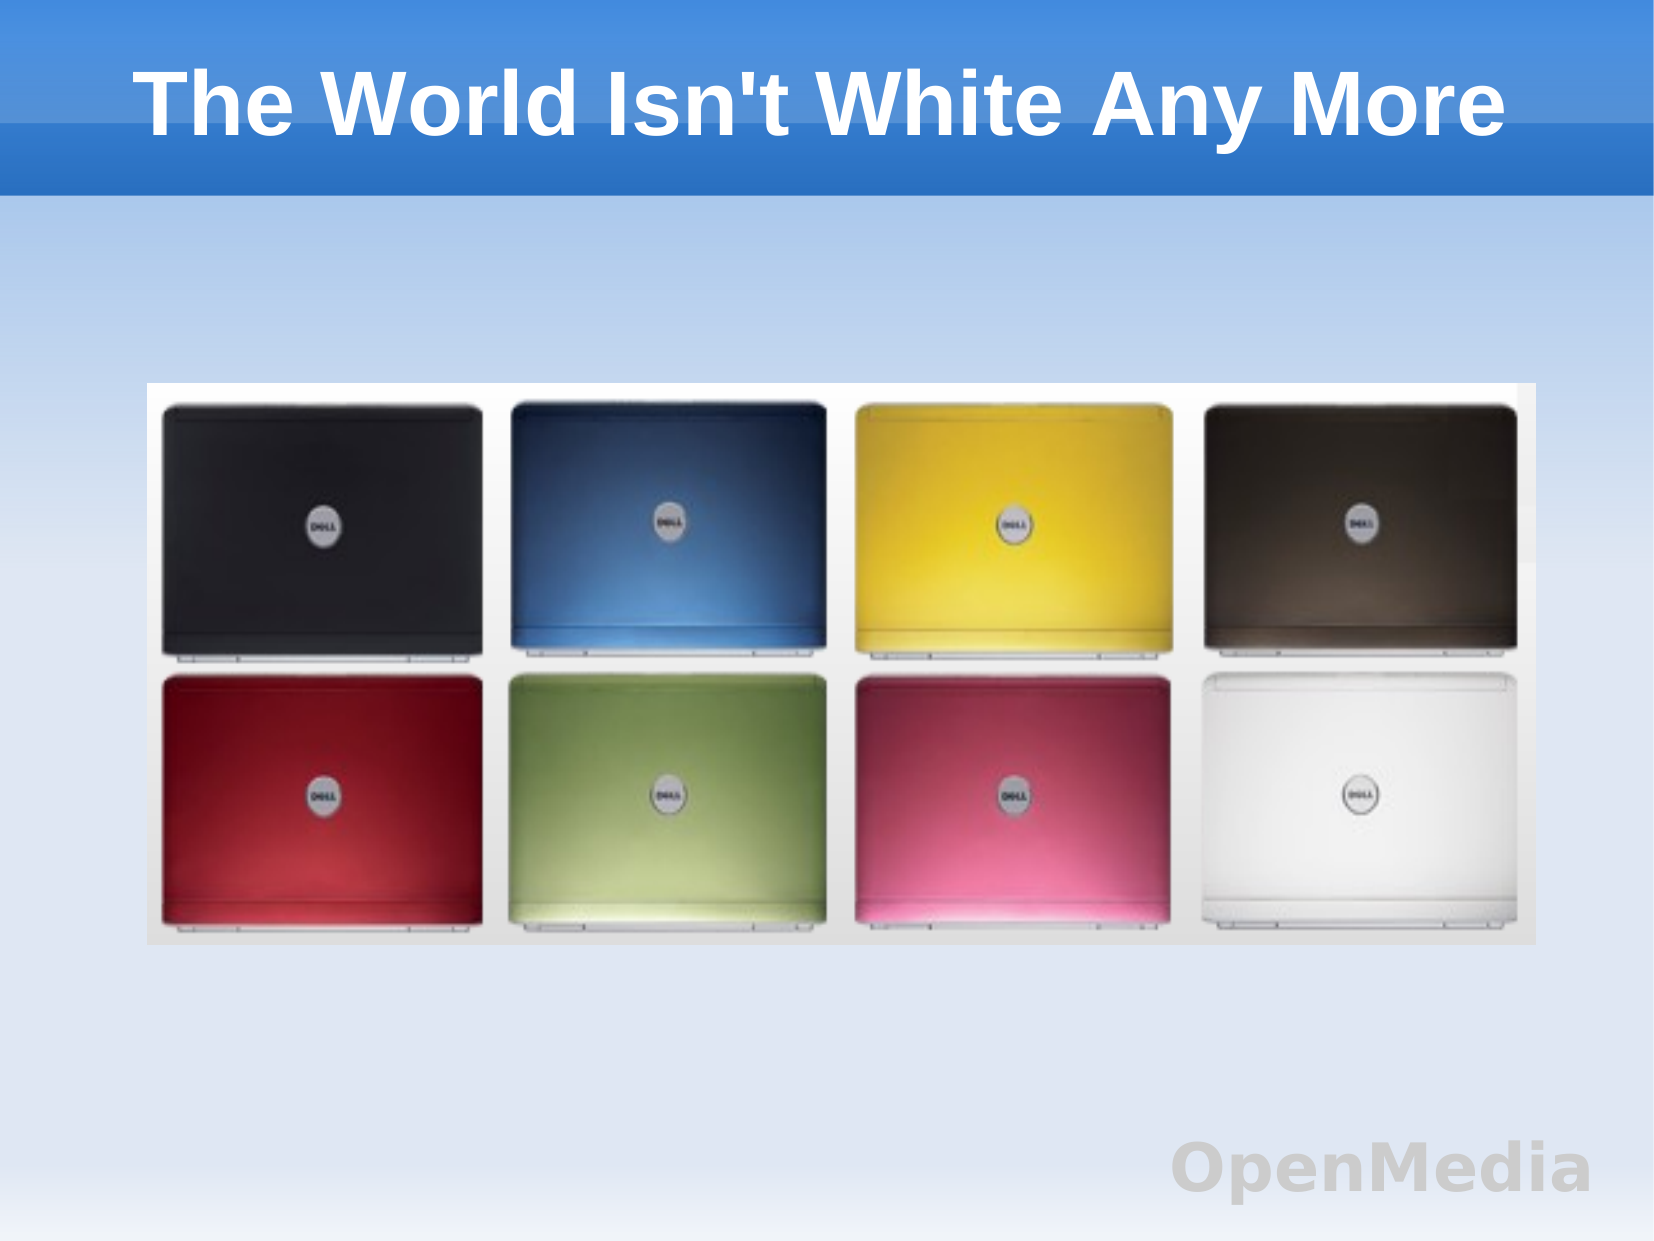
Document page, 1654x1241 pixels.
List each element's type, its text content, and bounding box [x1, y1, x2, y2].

title The World Isn't White Any More [76, 0, 1565, 208]
picture [0, 0, 1654, 1241]
